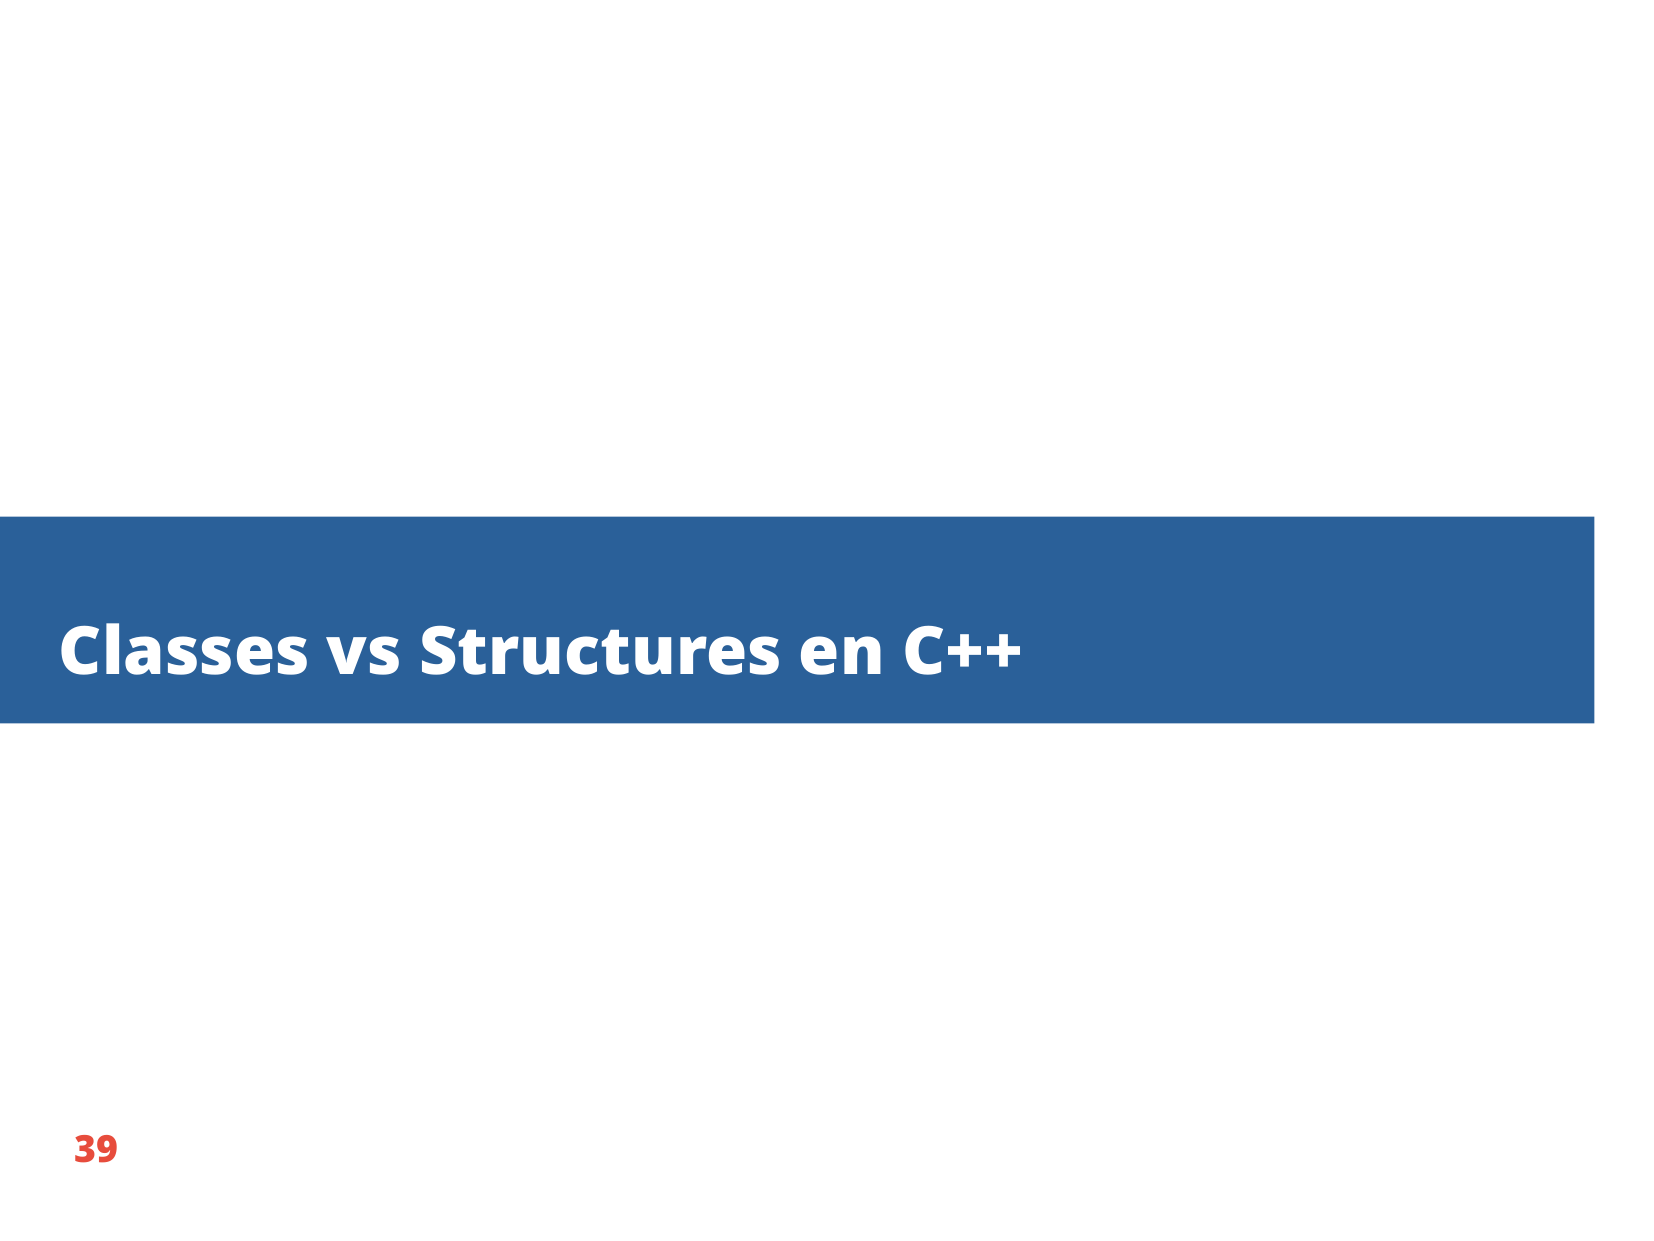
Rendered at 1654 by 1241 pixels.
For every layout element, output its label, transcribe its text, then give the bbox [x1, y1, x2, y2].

title Classes vs Structures en C++ [59, 546, 1595, 694]
